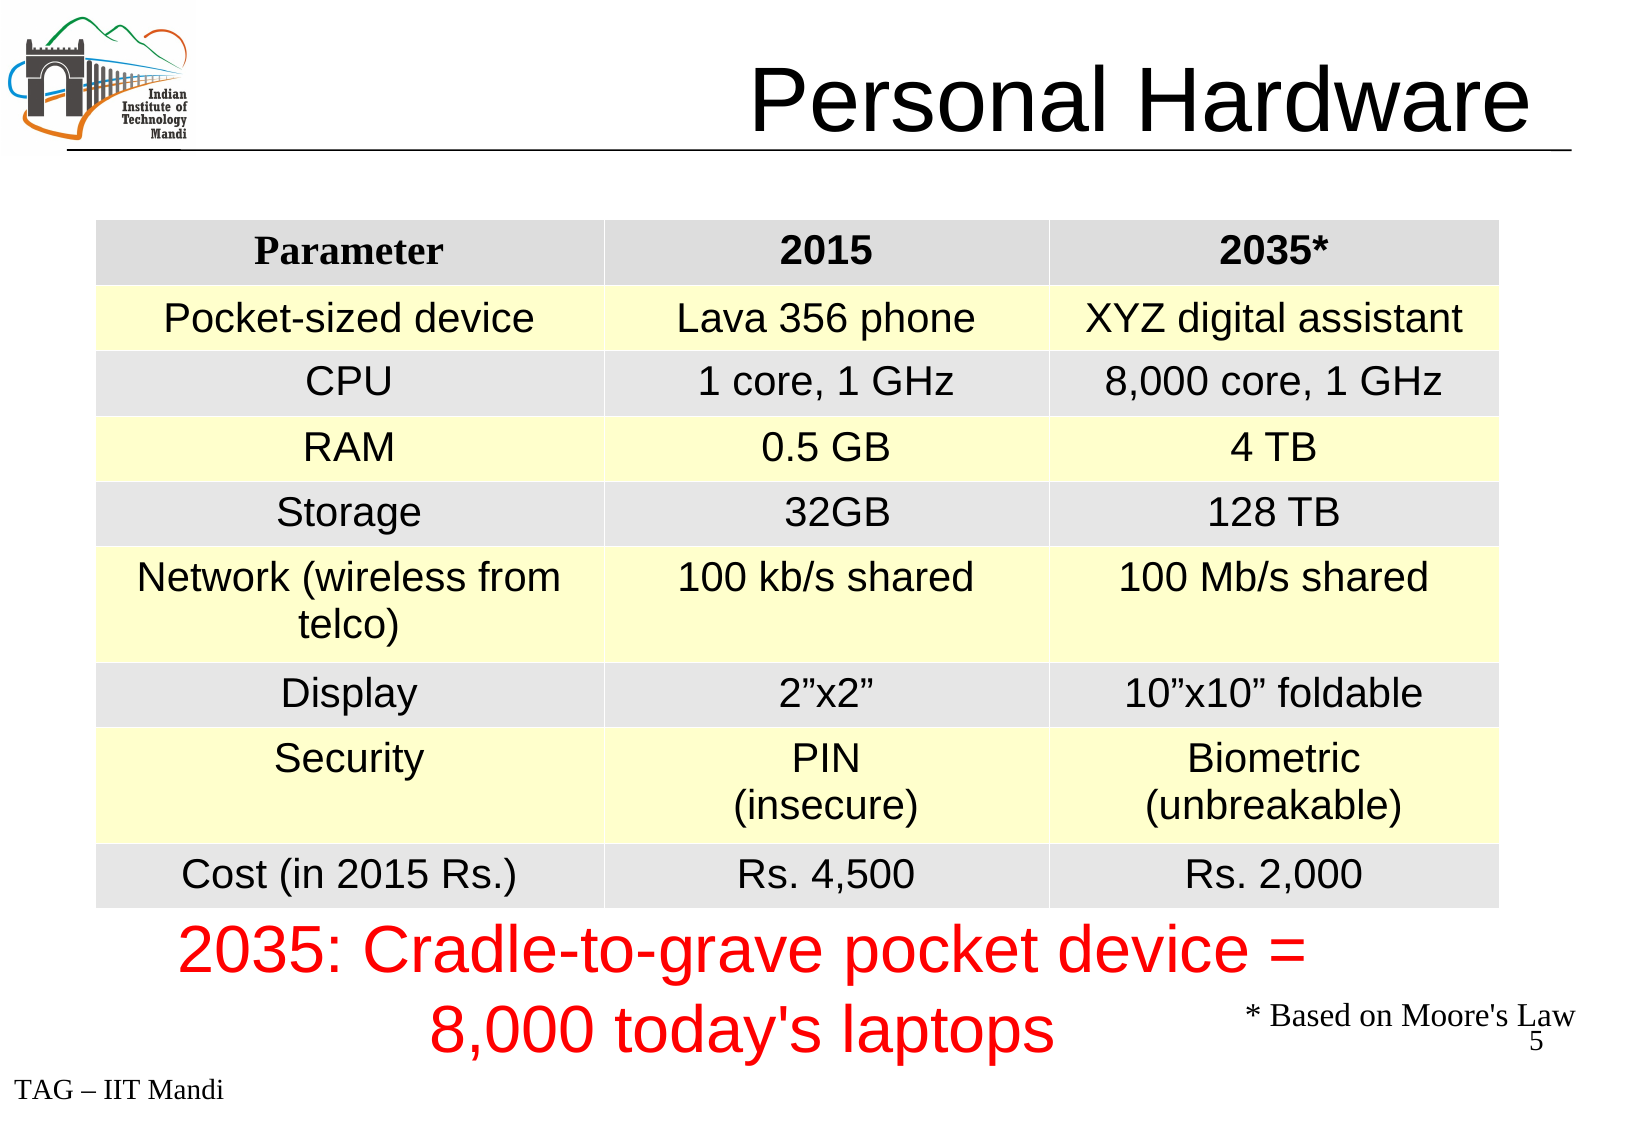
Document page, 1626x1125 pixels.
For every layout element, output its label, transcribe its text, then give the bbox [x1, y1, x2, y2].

list 2035: Cradle-to-grave pocket device = 8,000 today's laptops [162, 897, 1504, 1075]
table_cell Rs. 2,000 [1050, 844, 1499, 908]
table_cell 2”x2” [605, 663, 1049, 727]
table_cell Rs. 4,500 [605, 844, 1049, 908]
table_cell 1 core, 1 GHz [605, 351, 1049, 416]
table_cell 100 Mb/s shared [1050, 547, 1499, 662]
table_cell 128 TB [1050, 482, 1499, 546]
table_cell Lava 356 phone [605, 286, 1049, 350]
table_cell 4 TB [1050, 417, 1499, 481]
table_header 2015 [605, 220, 1049, 285]
table_cell Network (wireless from telco) [96, 547, 604, 662]
picture [1, 0, 196, 156]
table_cell Pocket-sized device [96, 286, 604, 350]
table_cell PIN (insecure) [605, 728, 1049, 843]
text_box * Based on Moore's Law [1207, 985, 1614, 1051]
table_cell 10”x10” foldable [1050, 663, 1499, 727]
table_header Parameter [96, 220, 604, 285]
table_cell Biometric (unbreakable) [1050, 728, 1499, 843]
table_cell Storage [96, 482, 604, 546]
table_cell Security [96, 728, 604, 843]
table_cell XYZ digital assistant [1050, 286, 1499, 350]
table_cell Cost (in 2015 Rs.) [96, 844, 604, 908]
table_cell 100 kb/s shared [605, 547, 1049, 662]
table_cell CPU [96, 351, 604, 416]
table_cell RAM [96, 417, 604, 481]
table_cell Display [96, 663, 604, 727]
table_cell 0.5 GB [605, 417, 1049, 481]
title Personal Hardware [294, 23, 1549, 166]
table_header 2035* [1050, 220, 1499, 285]
table_cell 8,000 core, 1 GHz [1050, 351, 1499, 416]
table_cell 32GB [605, 482, 1049, 546]
